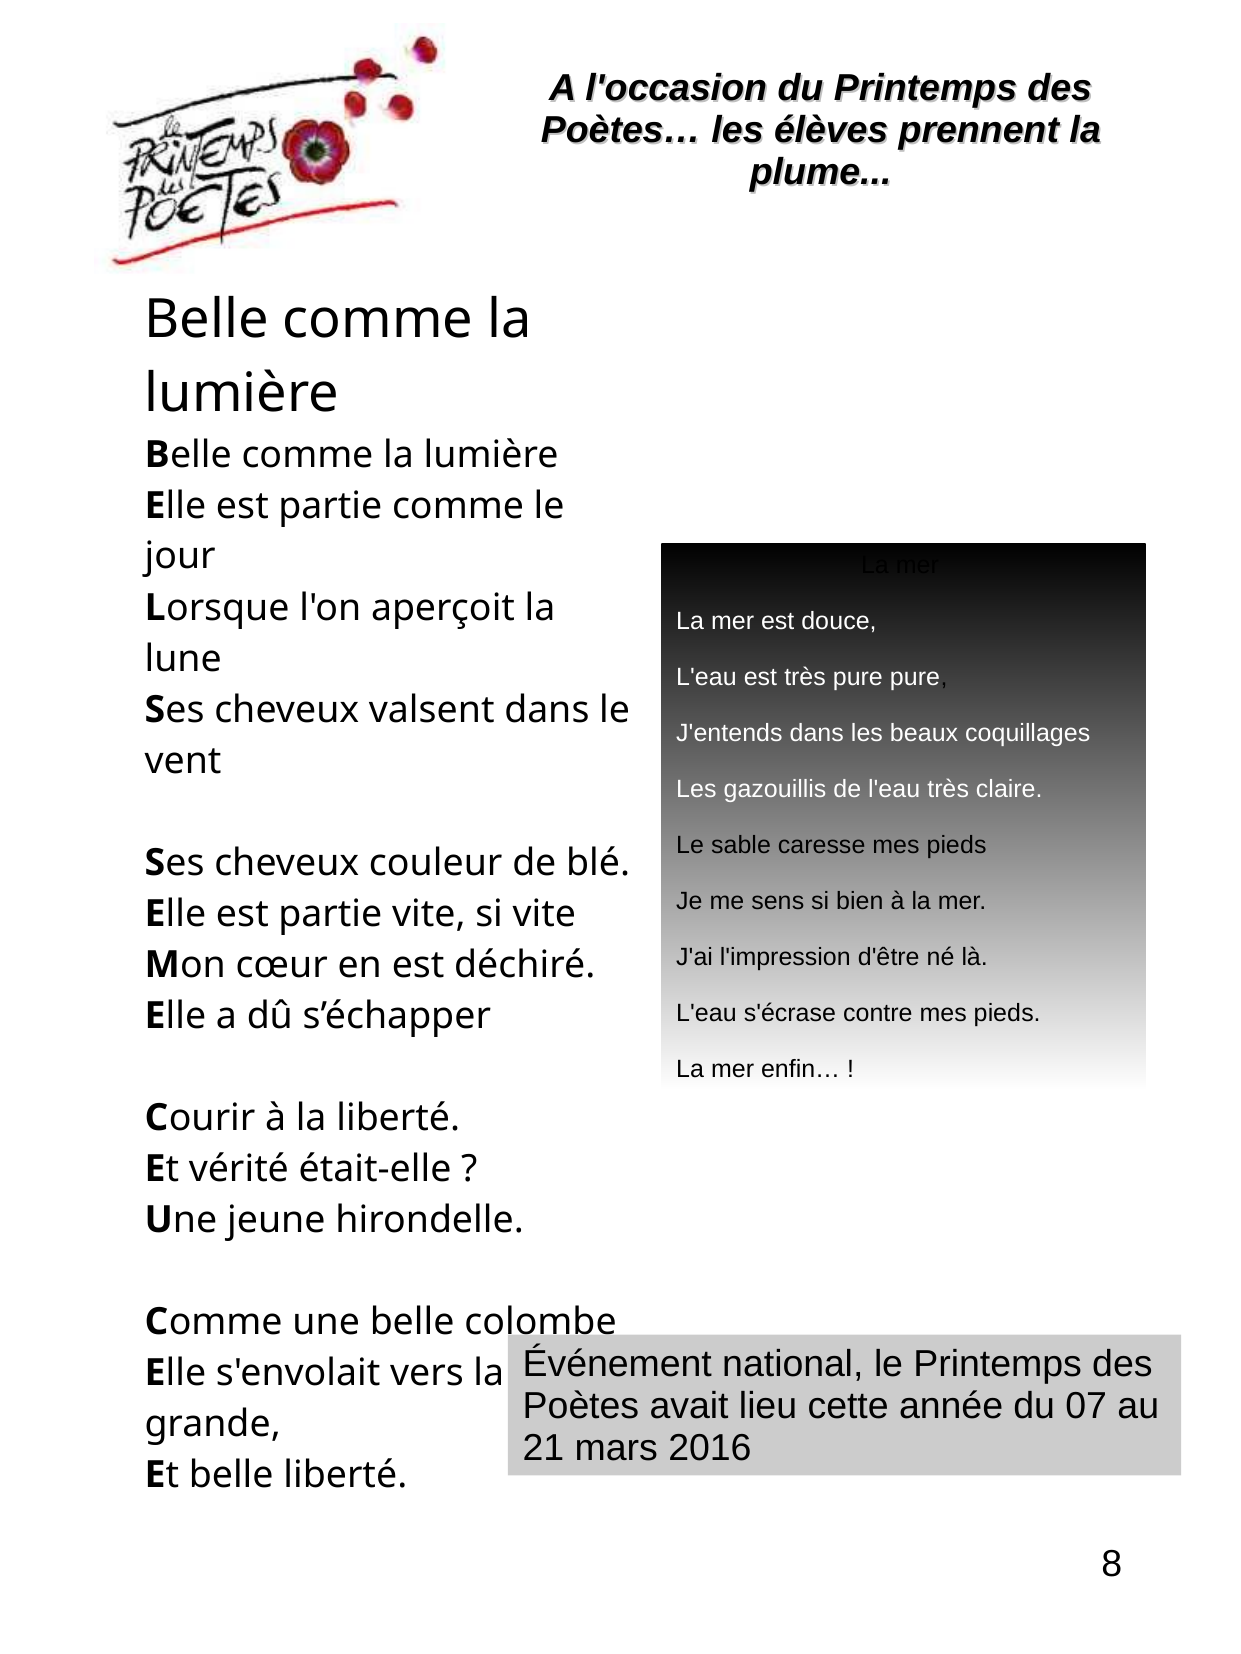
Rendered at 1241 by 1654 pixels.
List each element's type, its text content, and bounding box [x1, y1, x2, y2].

text_box Événement national, le Printemps des Poètes avait lieu cette année du 07 au 21 mars 2016 [507, 1334, 1182, 1476]
text_box 8 [1086, 1535, 1170, 1593]
picture [94, 23, 464, 277]
text_box La mer La mer est douce, L'eau est très pure pure, J'entends dans les beaux coquillages Les gazouillis de l'eau très claire. Le sable caresse mes pieds Je me sens si bien à la mer. J'ai l'impression d'être né là. L'eau s'écrase contre mes pieds. La mer enfin… ! [661, 543, 1146, 1090]
text_box Belle comme la lumière Belle comme la lumière Elle est partie comme le jour Lorsque l'on aperçoit la lune Ses cheveux valsent dans le vent Ses cheveux couleur de blé. Elle est partie vite, si vite Mon cœur en est déchiré. Elle a dû s’échapper Courir à la liberté. Et vérité était-elle ? Une jeune hirondelle. Comme une belle colombe Elle s'envolait vers la grande, Et belle liberté. [129, 271, 650, 1630]
text_box A l'occasion du Printemps des Poètes… les élèves prennent la plume... [507, 59, 1134, 284]
